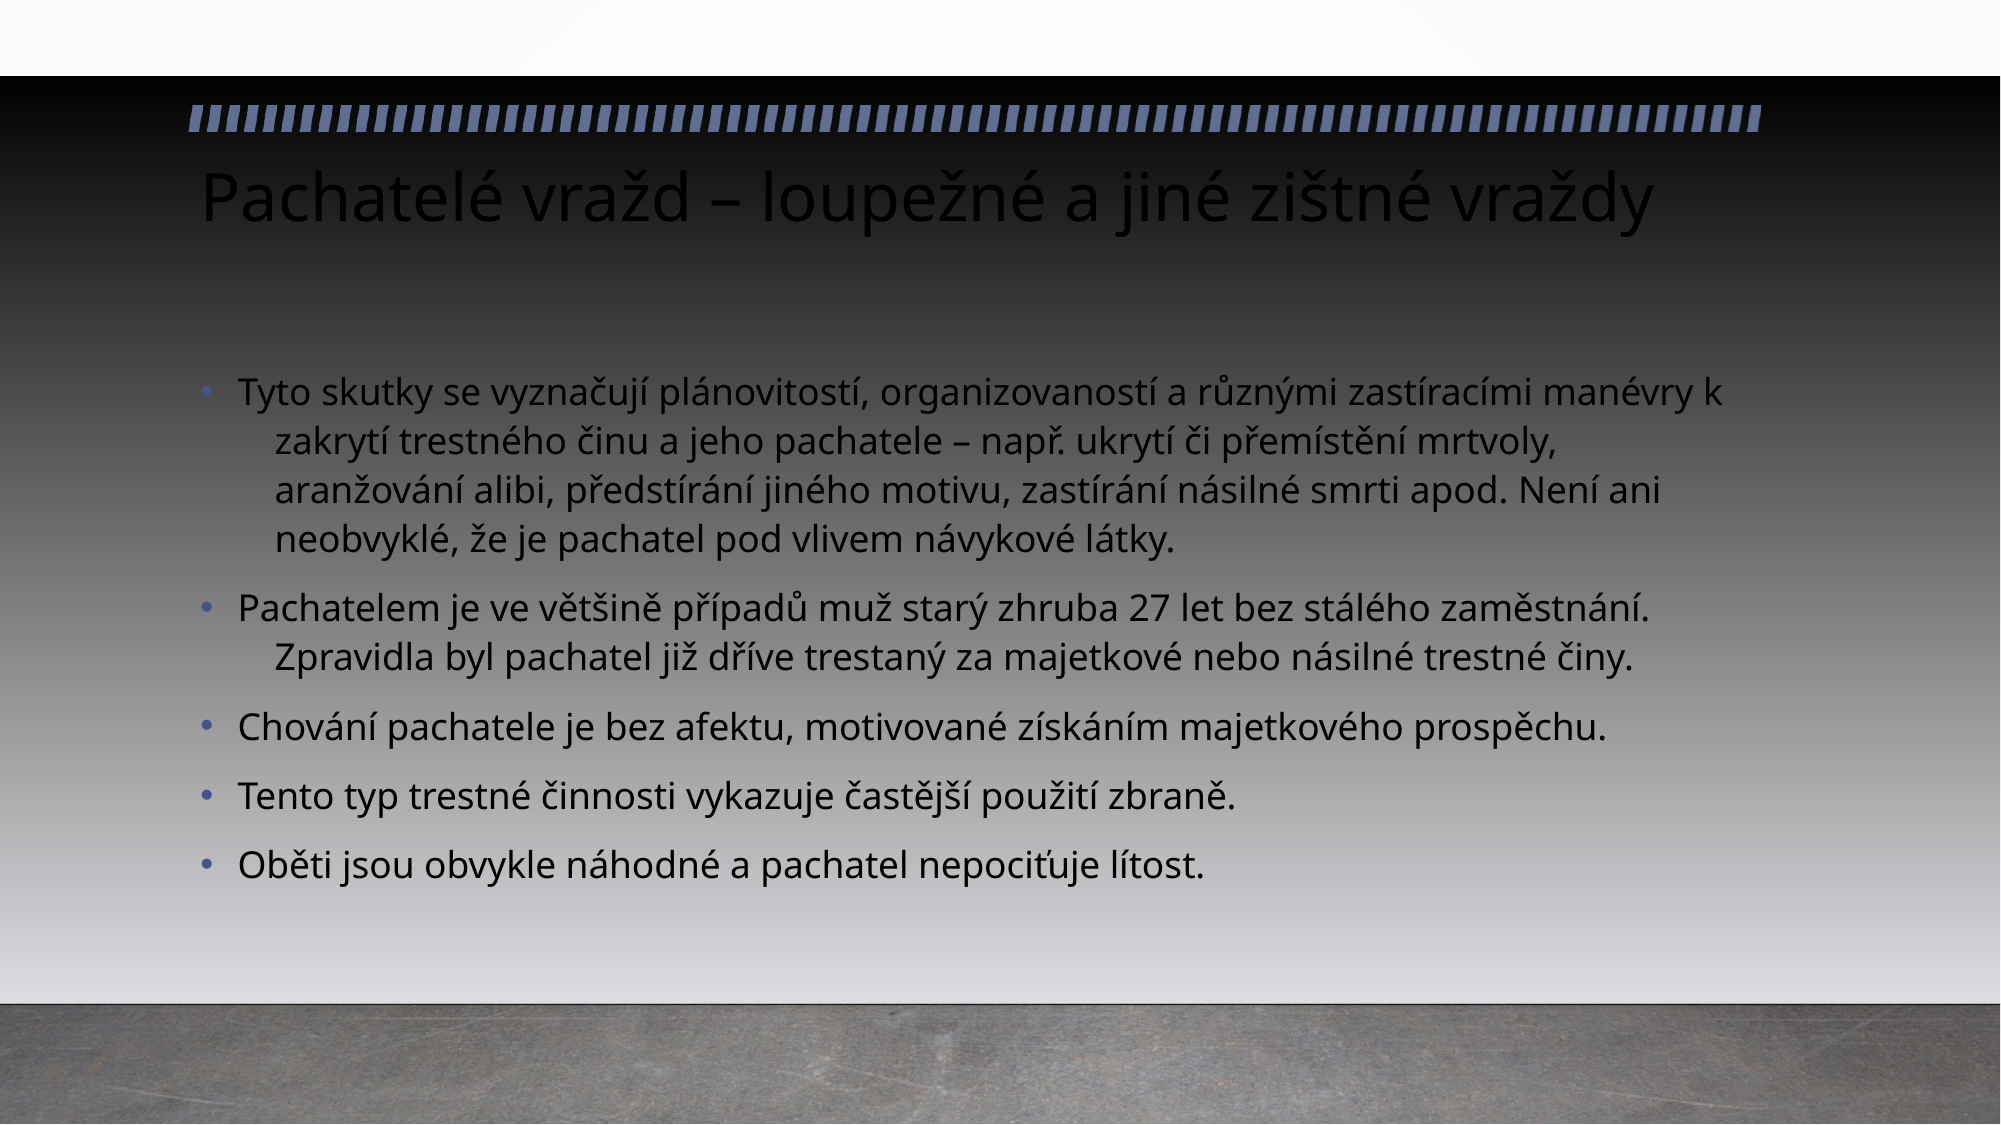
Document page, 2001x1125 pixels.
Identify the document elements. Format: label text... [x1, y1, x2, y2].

title Pachatelé vražd – loupežné a jiné zištné vraždy [185, 156, 1761, 329]
list Tyto skutky se vyznačují plánovitostí, organizovaností a různými zastíracími manévry k zakrytí trestného činu a jeho pachatele – např. ukrytí či přemístění mrtvoly, aranžování alibi, předstírání jiného motivu, zastírání násilné smrti apod. Není ani neobvyklé, že je pachatel pod vlivem návykové látky. Pachatelem je ve většině případů muž starý zhruba 27 let bez stálého zaměstnání. Zpravidla byl pachatel již dříve trestaný za majetkové nebo násilné trestné činy. Chování pachatele je bez afektu, motivované získáním majetkového prospěchu. Tento typ trestné činnosti vykazuje častější použití zbraně. Oběti jsou obvykle náhodné a pachatel nepociťuje lítost. [185, 356, 1761, 897]
